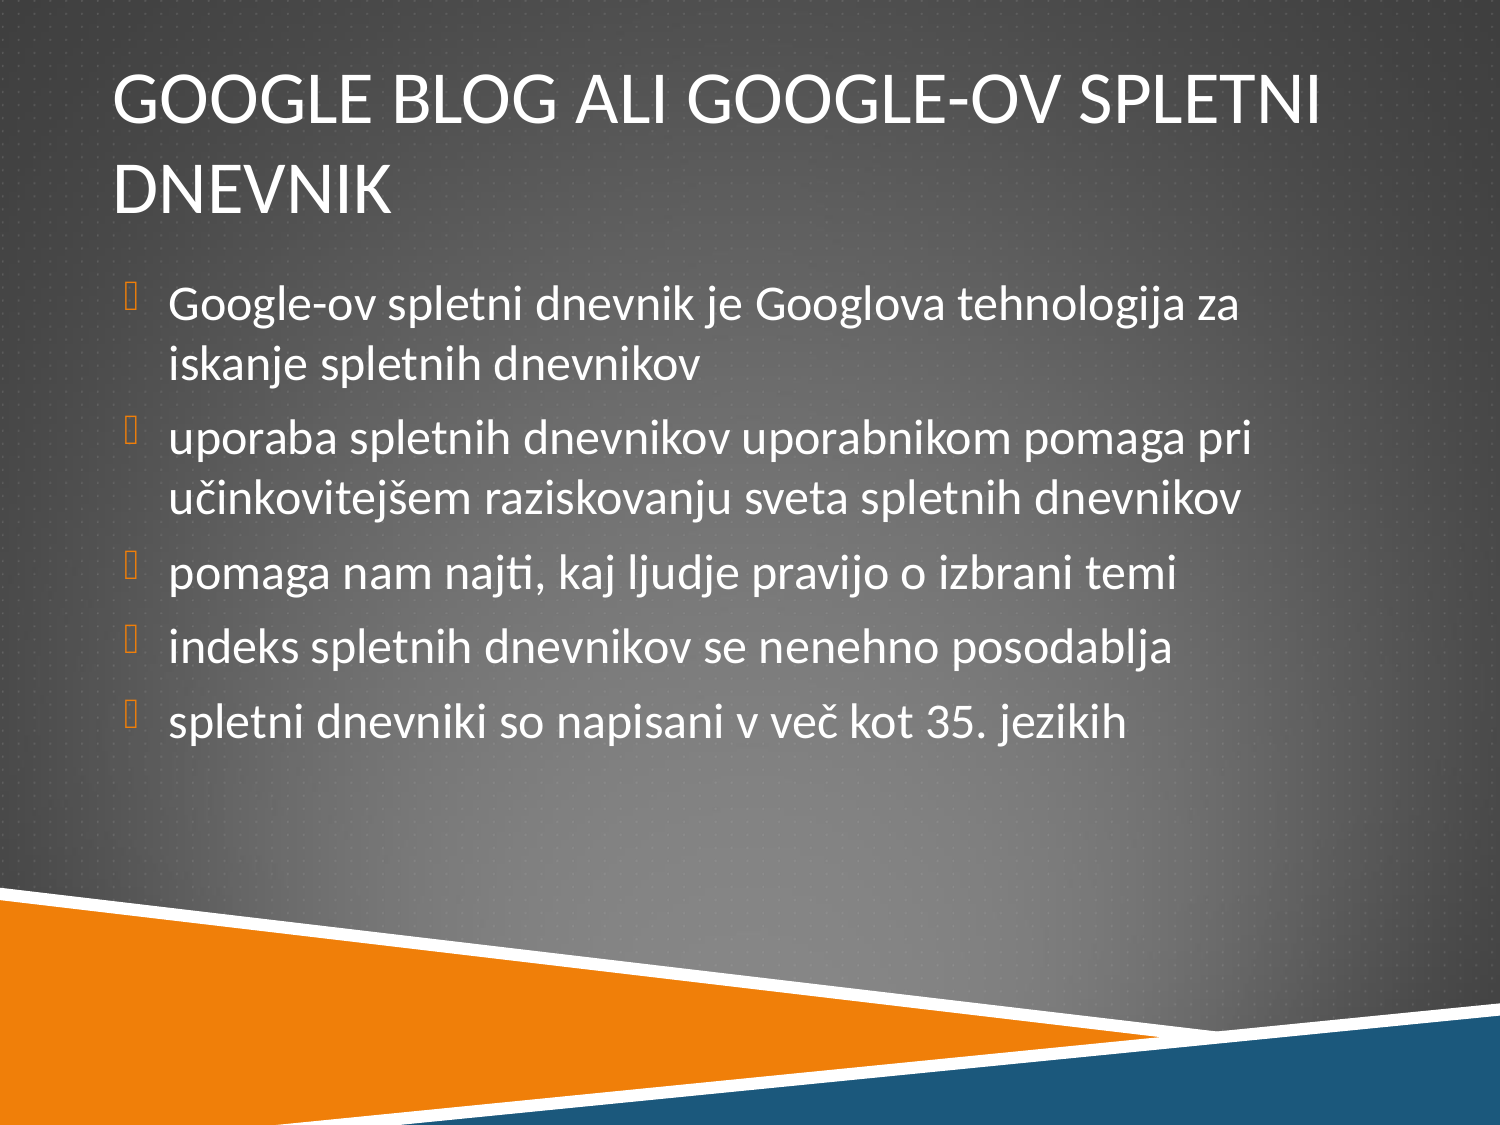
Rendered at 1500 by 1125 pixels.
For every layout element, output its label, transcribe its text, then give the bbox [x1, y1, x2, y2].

picture [0, 0, 1500, 1031]
list Google-ov spletni dnevnik je Googlova tehnologija za iskanje spletnih dnevnikov uporaba spletnih dnevnikov uporabnikom pomaga pri učinkovitejšem raziskovanju sveta spletnih dnevnikov pomaga nam najti, kaj ljudje pravijo o izbrani temi indeks spletnih dnevnikov se nenehno posodablja spletni dnevniki so napisani v več kot 35. jezikih [112, 262, 1388, 876]
title GOOGLE BLOG ALI GOOGLE-OV SPLETNI DNEVNIK [112, 41, 1388, 237]
